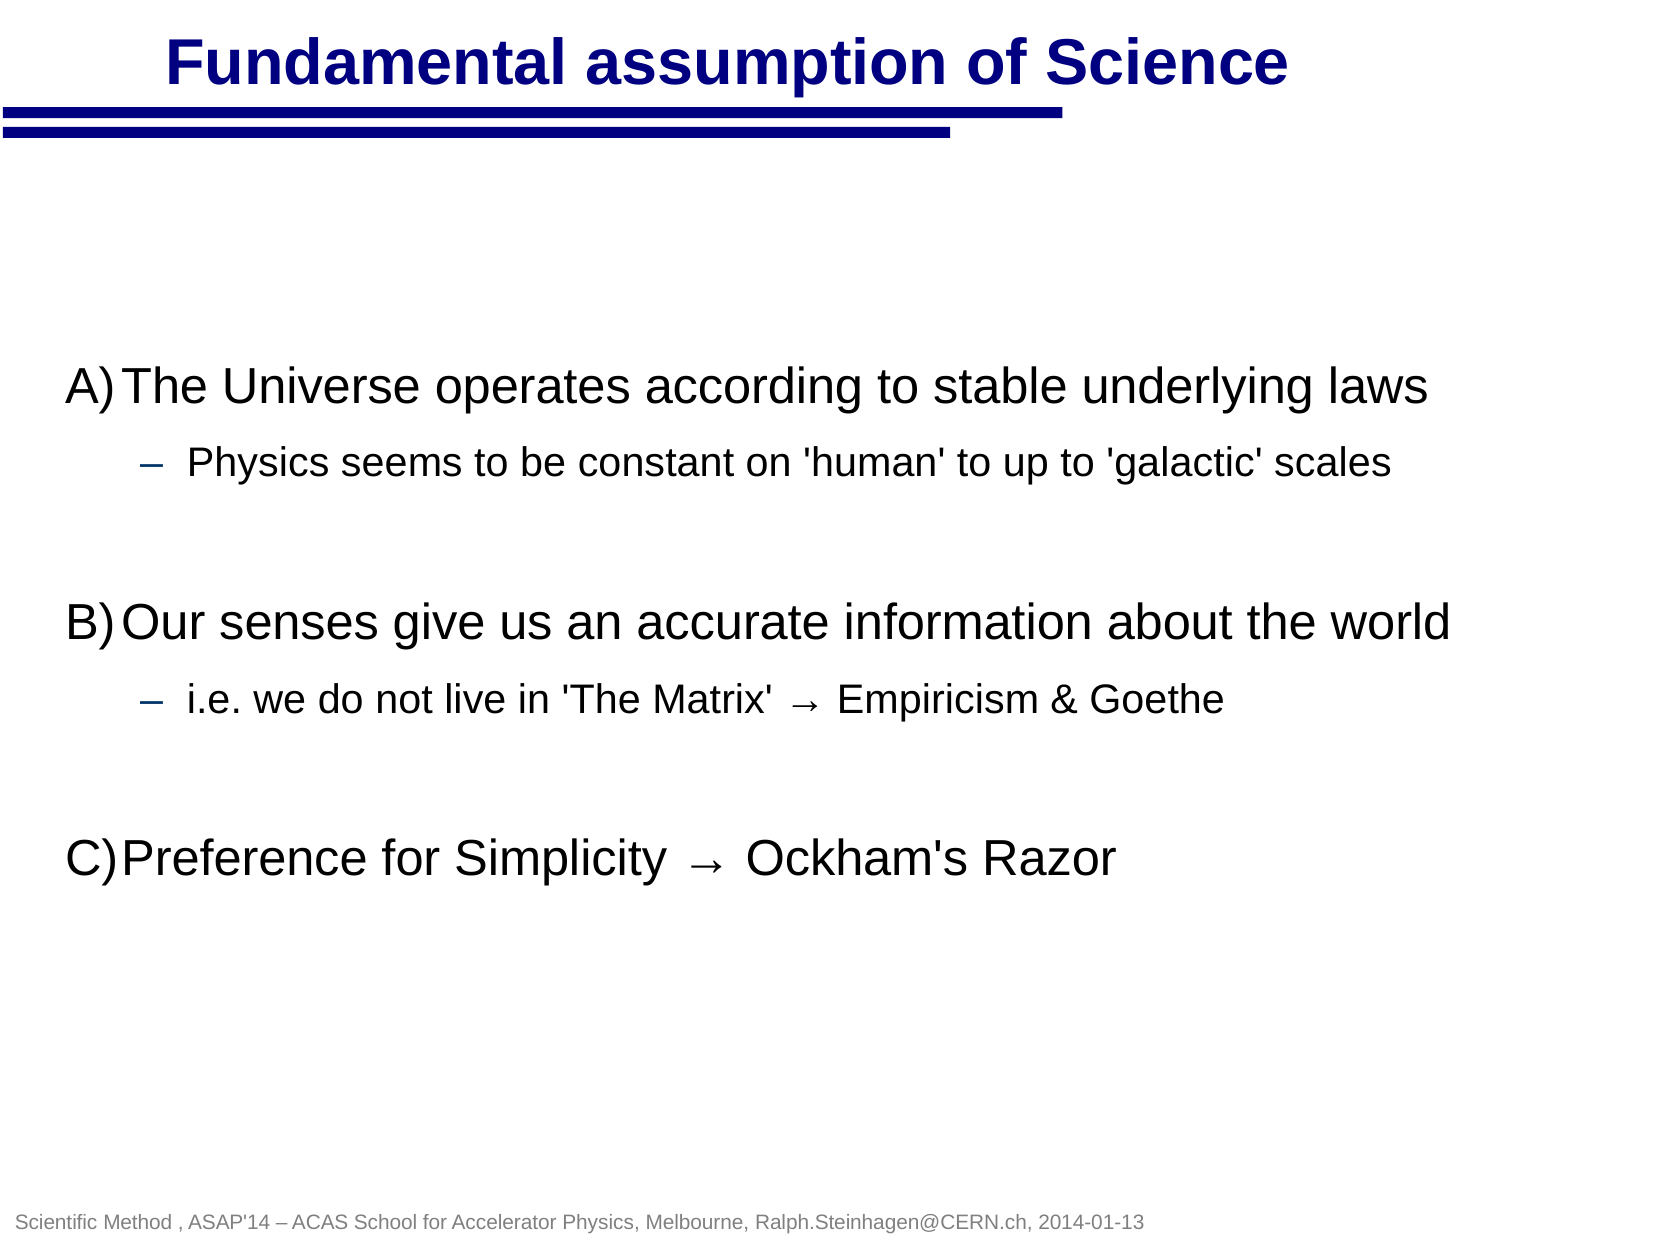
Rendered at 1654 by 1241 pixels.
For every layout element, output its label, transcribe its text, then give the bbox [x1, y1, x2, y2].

list The Universe operates according to stable underlying laws Physics seems to be constant on 'human' to up to 'galactic' scales Our senses give us an accurate information about the world i.e. we do not live in 'The Matrix' → Empiricism & Goethe Preference for Simplicity → Ockham's Razor [65, 192, 1628, 1205]
title Fundamental assumption of Science [165, 0, 1372, 124]
